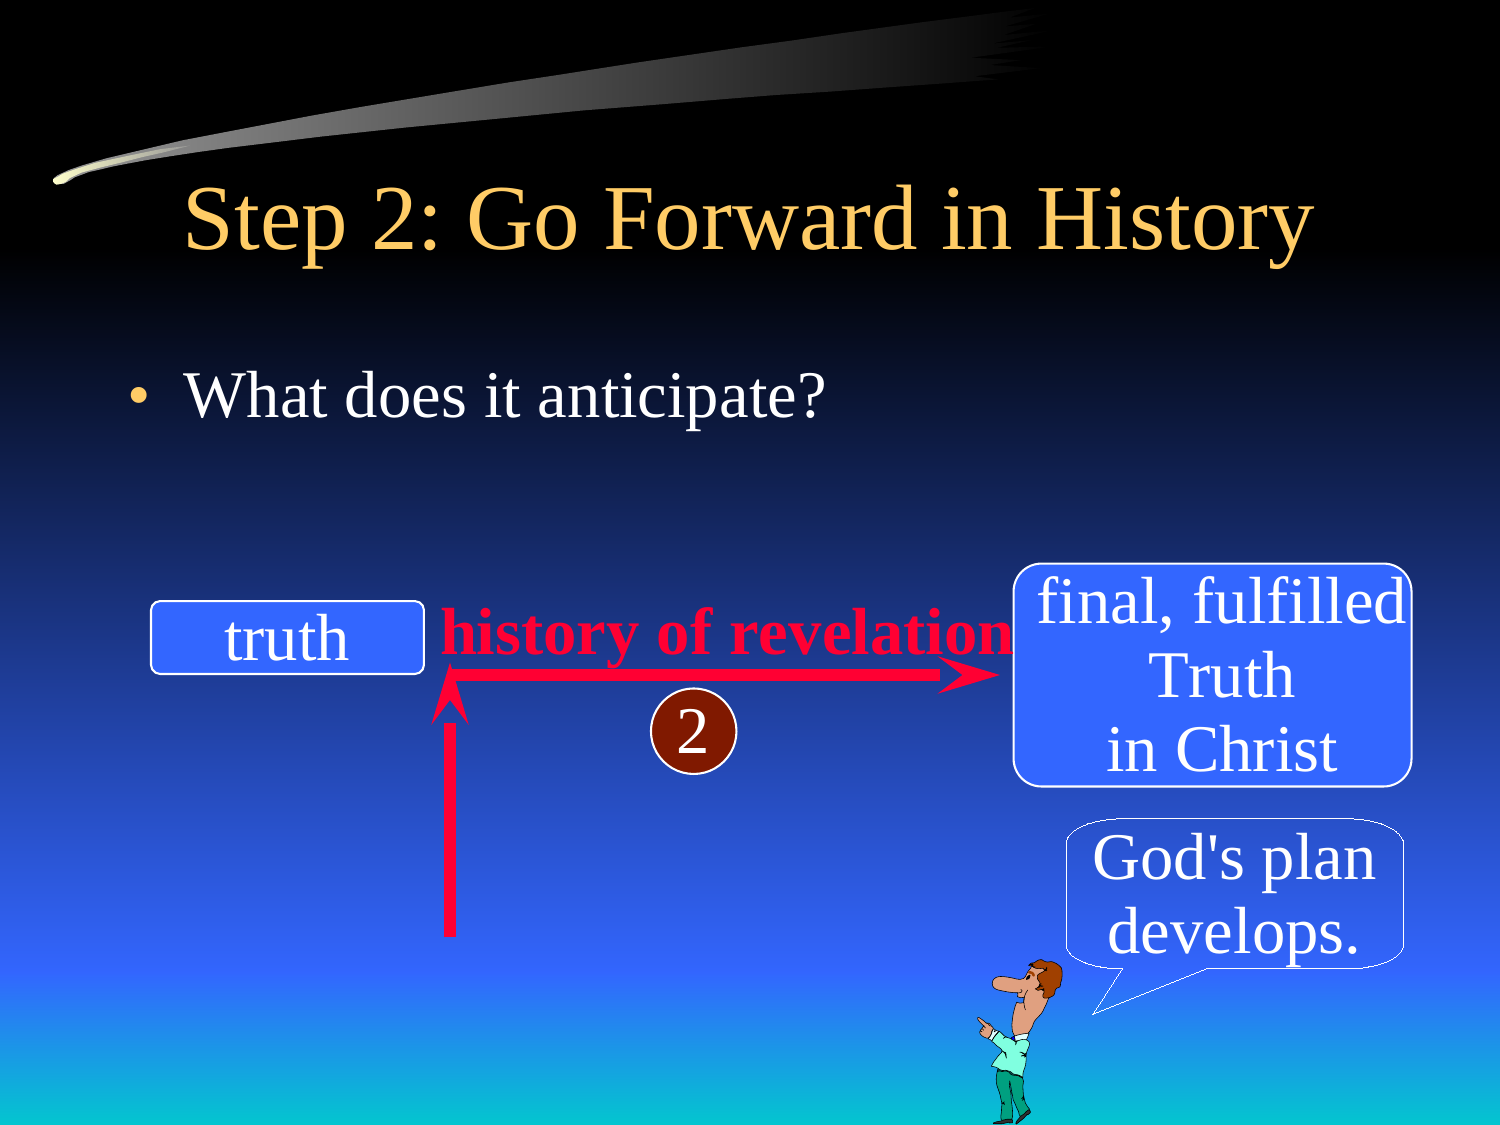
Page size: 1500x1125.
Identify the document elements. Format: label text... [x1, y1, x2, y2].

text_box truth [151, 601, 424, 674]
title Step 2: Go Forward in History [112, 124, 1388, 313]
chart [976, 959, 1063, 1125]
text_box history of revelation [424, 587, 1038, 677]
text_box God's plan develops. [1066, 818, 1404, 1015]
list What does it anticipate? [112, 350, 1388, 638]
text_box final, fulfilled Truth in Christ [1013, 563, 1412, 787]
text_box 2 [650, 688, 737, 774]
